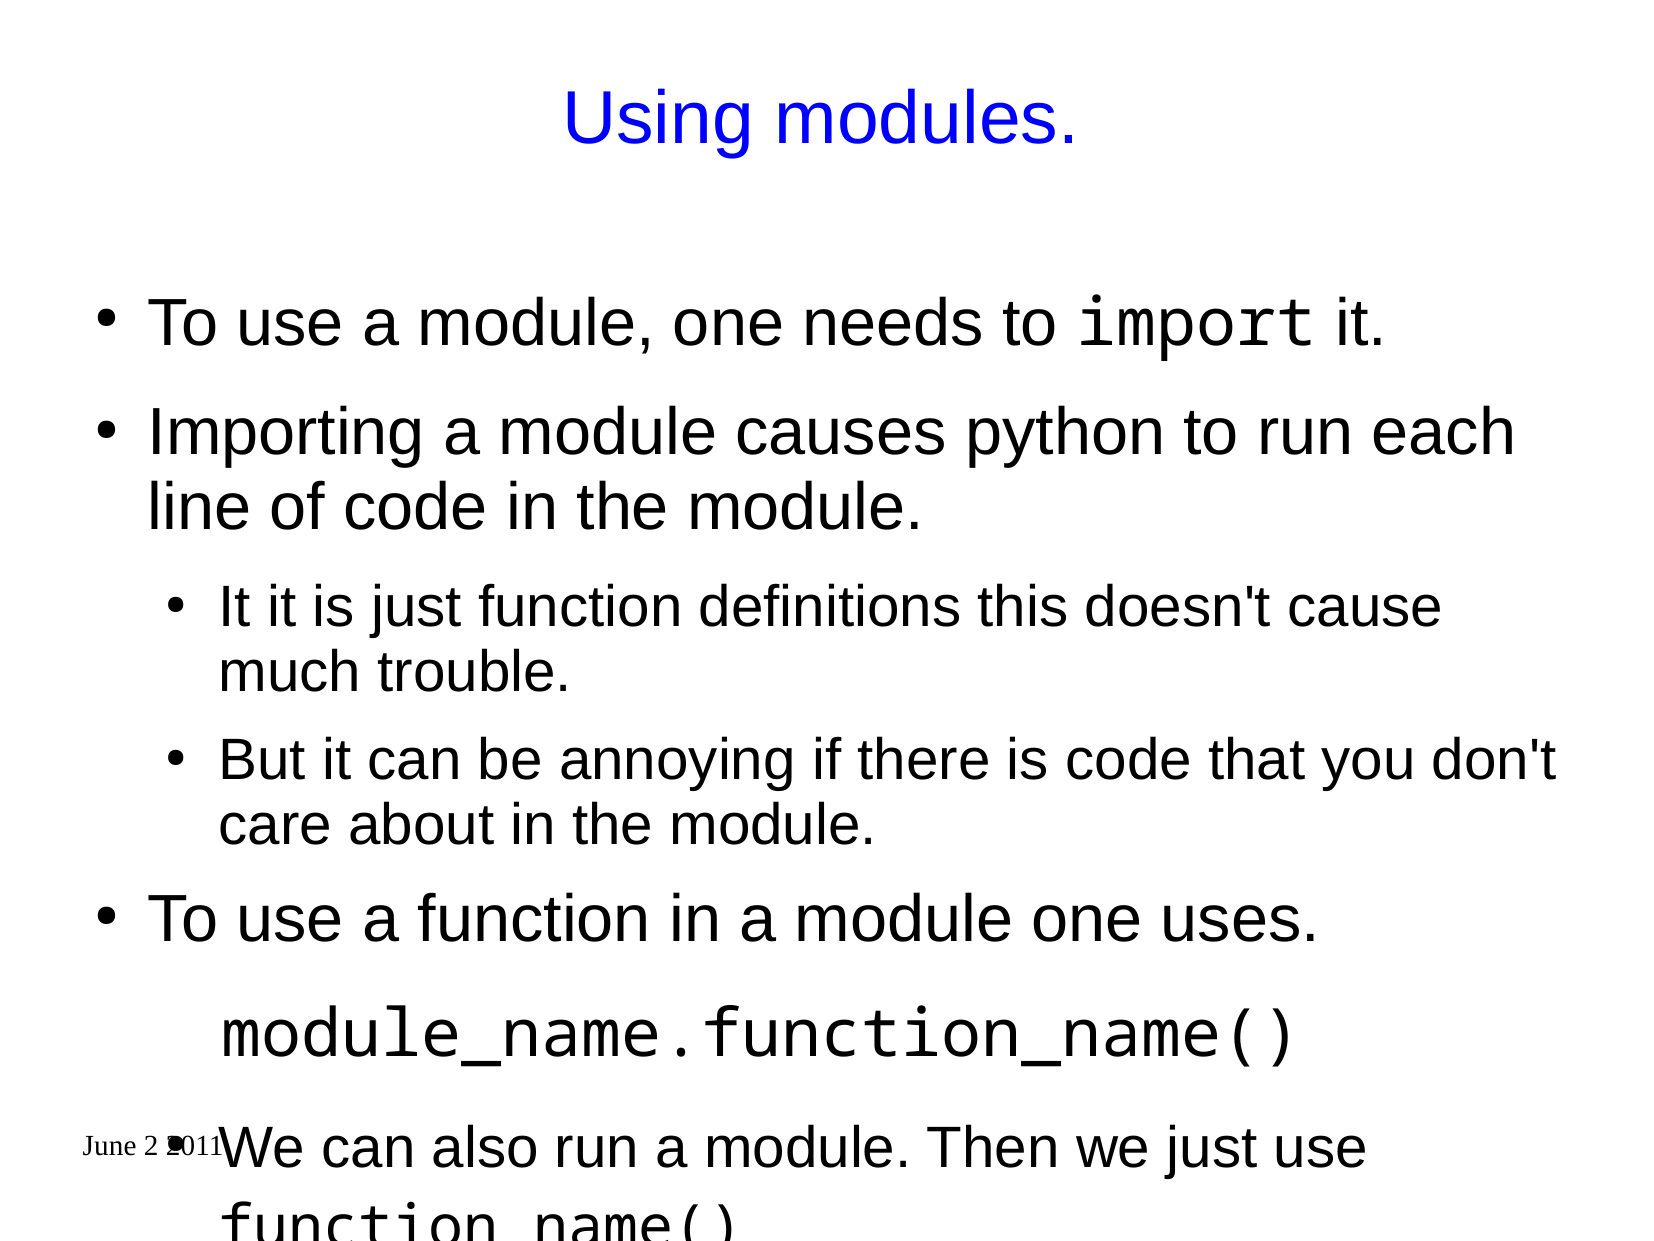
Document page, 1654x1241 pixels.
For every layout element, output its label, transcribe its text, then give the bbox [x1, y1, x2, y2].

title Using modules. [76, 58, 1565, 178]
list To use a module, one needs to import it. Importing a module causes python to run each line of code in the module. It it is just function definitions this doesn't cause much trouble. But it can be annoying if there is code that you don't care about in the module. To use a function in a module one uses. module_name.function_name() We can also run a module. Then we just use function_name() [76, 274, 1565, 1202]
